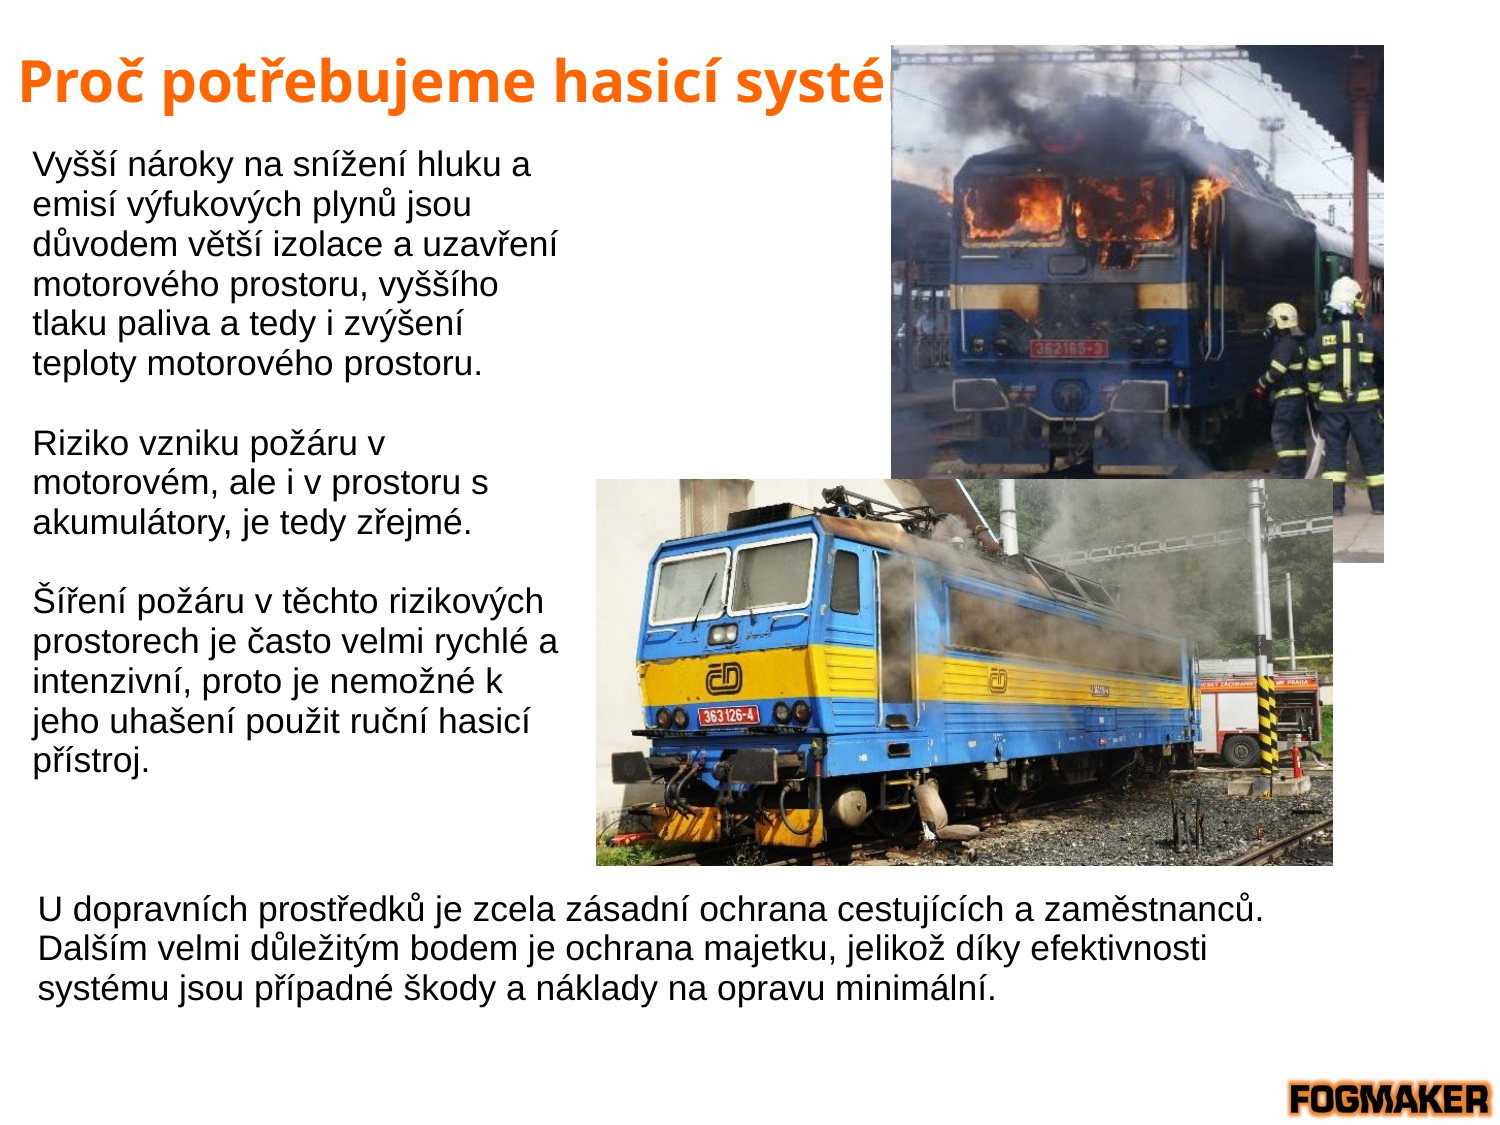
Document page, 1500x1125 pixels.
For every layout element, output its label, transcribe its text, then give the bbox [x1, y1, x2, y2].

picture [1281, 1072, 1500, 1125]
text_box U dopravních prostředků je zcela zásadní ochrana cestujících a zaměstnanců. Dalším velmi důležitým bodem je ochrana majetku, jelikož díky efektivnosti systému jsou případné škody a náklady na opravu minimální. [22, 881, 1311, 1056]
text_box Vyšší nároky na snížení hluku a emisí výfukových plynů jsou důvodem větší izolace a uzavření motorového prostoru, vyššího tlaku paliva a tedy i zvýšení teploty motorového prostoru. Riziko vzniku požáru v motorovém, ale i v prostoru s akumulátory, je tedy zřejmé. Šíření požáru v těchto rizikových prostorech je často velmi rychlé a intenzivní, proto je nemožné k jeho uhašení použit ruční hasicí přístroj. [17, 137, 585, 788]
picture [596, 45, 1384, 866]
text_box Proč potřebujeme hasicí systém? [2, 33, 987, 128]
